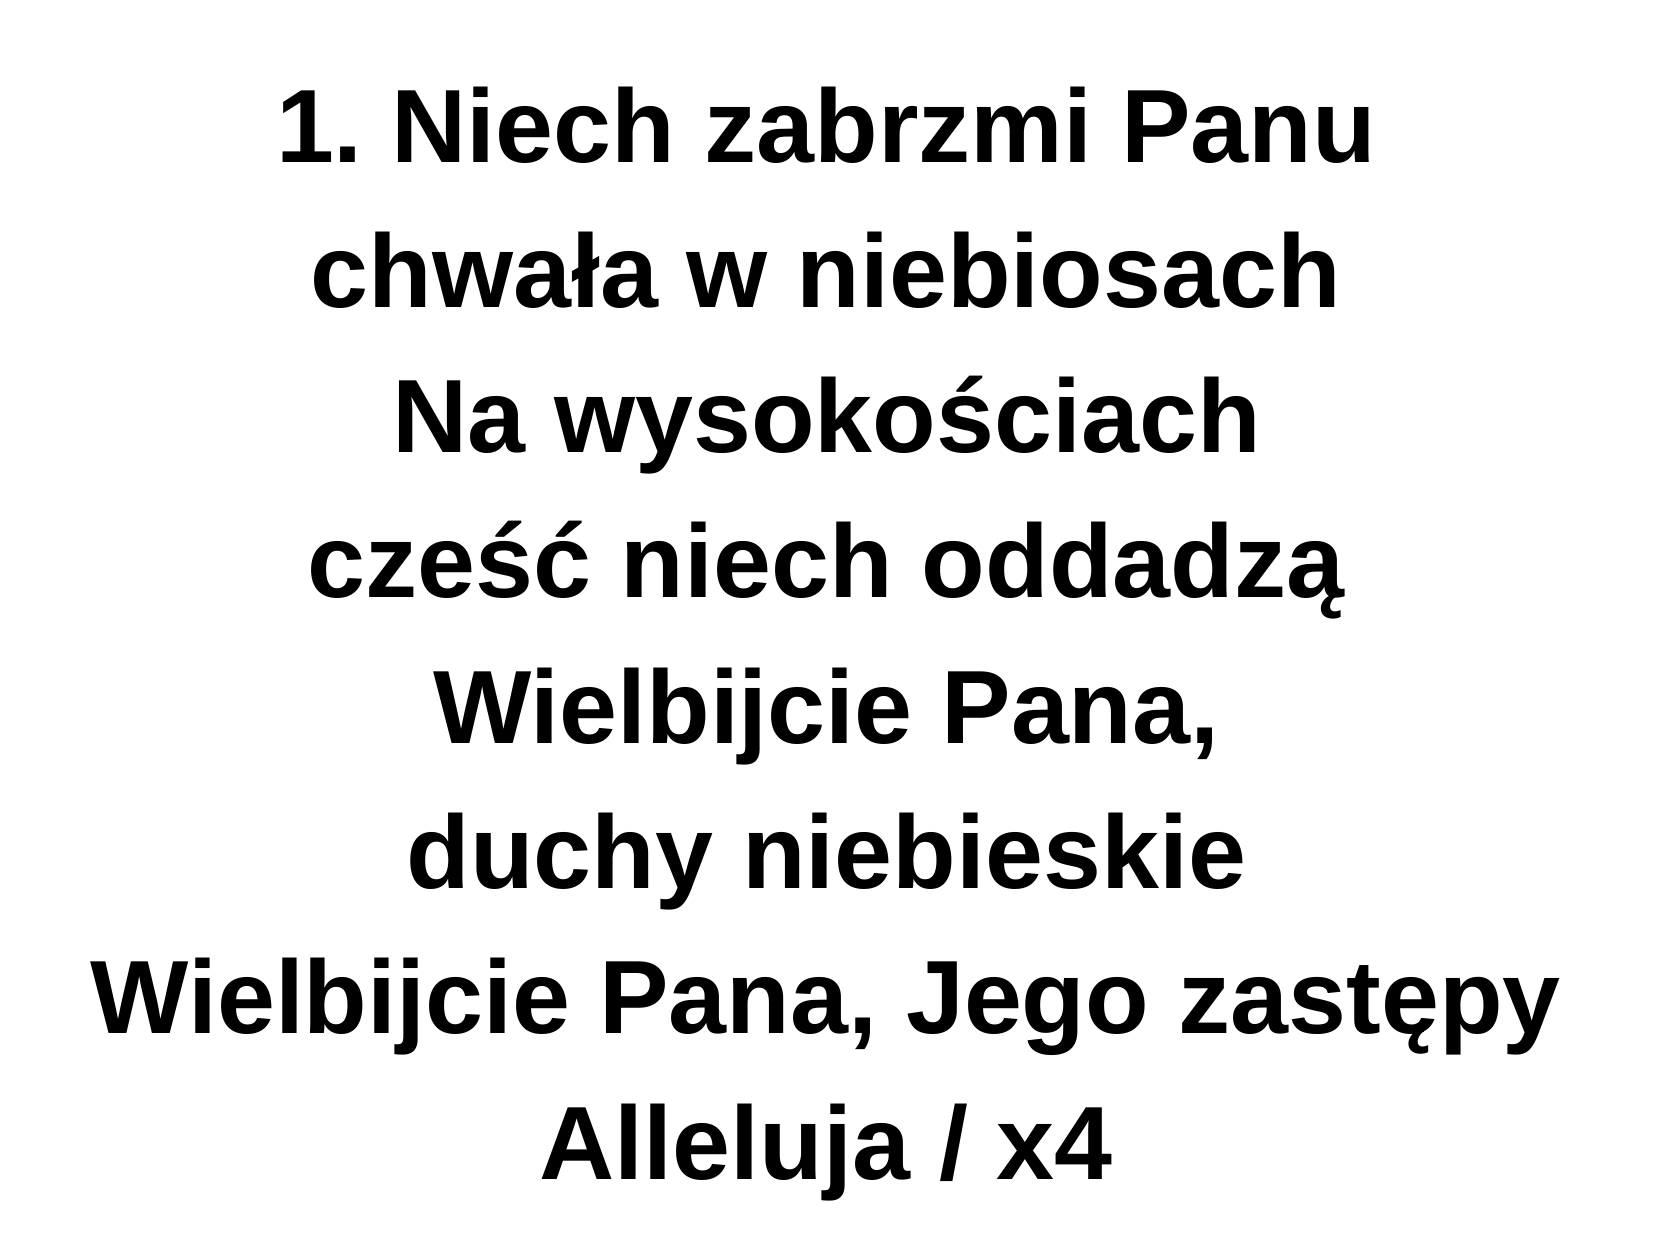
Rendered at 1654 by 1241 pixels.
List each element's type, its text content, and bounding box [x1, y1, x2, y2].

subtitle 1. Niech zabrzmi Panu chwała w niebiosach Na wysokościach cześć niech oddadzą Wielbijcie Pana, duchy niebieskie Wielbijcie Pana, Jego zastępy Alleluja / x4 [0, 0, 1654, 1241]
